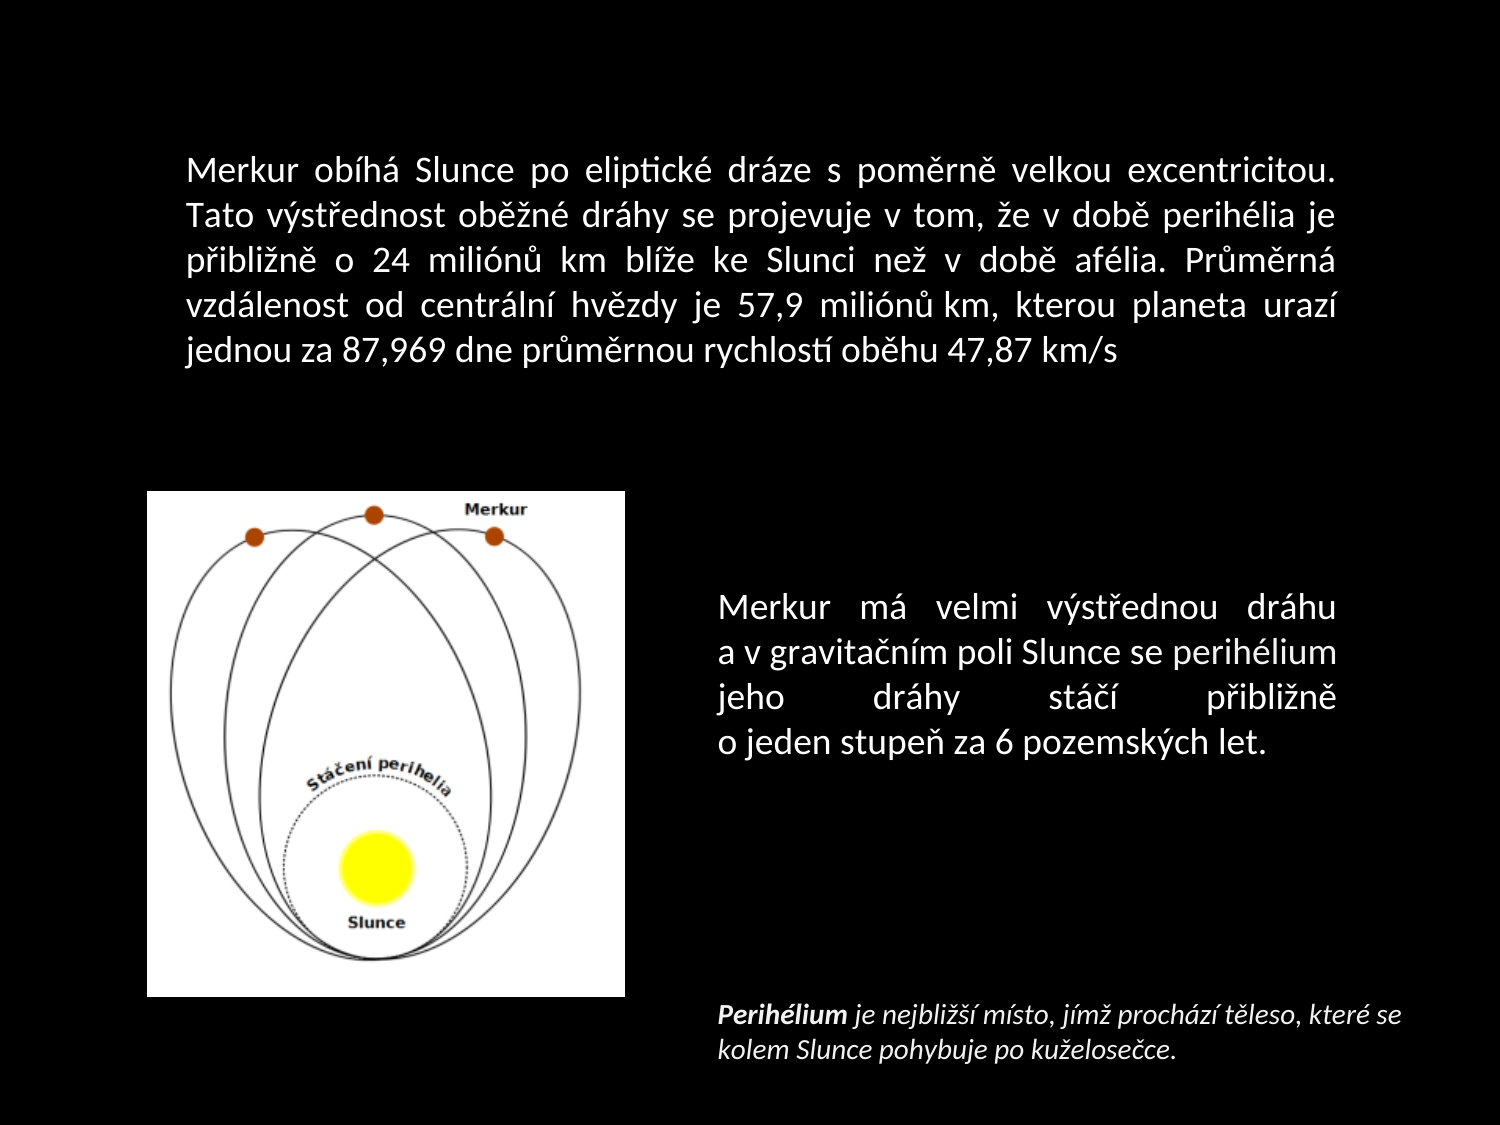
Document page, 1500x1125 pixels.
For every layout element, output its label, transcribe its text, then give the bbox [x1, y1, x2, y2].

picture [147, 491, 625, 997]
text_box Merkur má velmi výstřednou dráhu a v gravitačním poli Slunce se perihélium jeho dráhy stáčí přibližně o jeden stupeň za 6 pozemských let. [702, 574, 1353, 770]
text_box Merkur obíhá Slunce po eliptické dráze s poměrně velkou excentricitou. Tato výstřednost oběžné dráhy se projevuje v tom, že v době perihélia je přibližně o 24 miliónů km blíže ke Slunci než v době afélia. Průměrná vzdálenost od centrální hvězdy je 57,9 miliónů km, kterou planeta urazí jednou za 87,969 dne průměrnou rychlostí oběhu 47,87 km/s [171, 137, 1353, 378]
text_box Perihélium je nejbližší místo, jímž prochází těleso, které se kolem Slunce pohybuje po kuželosečce. [702, 987, 1453, 1074]
